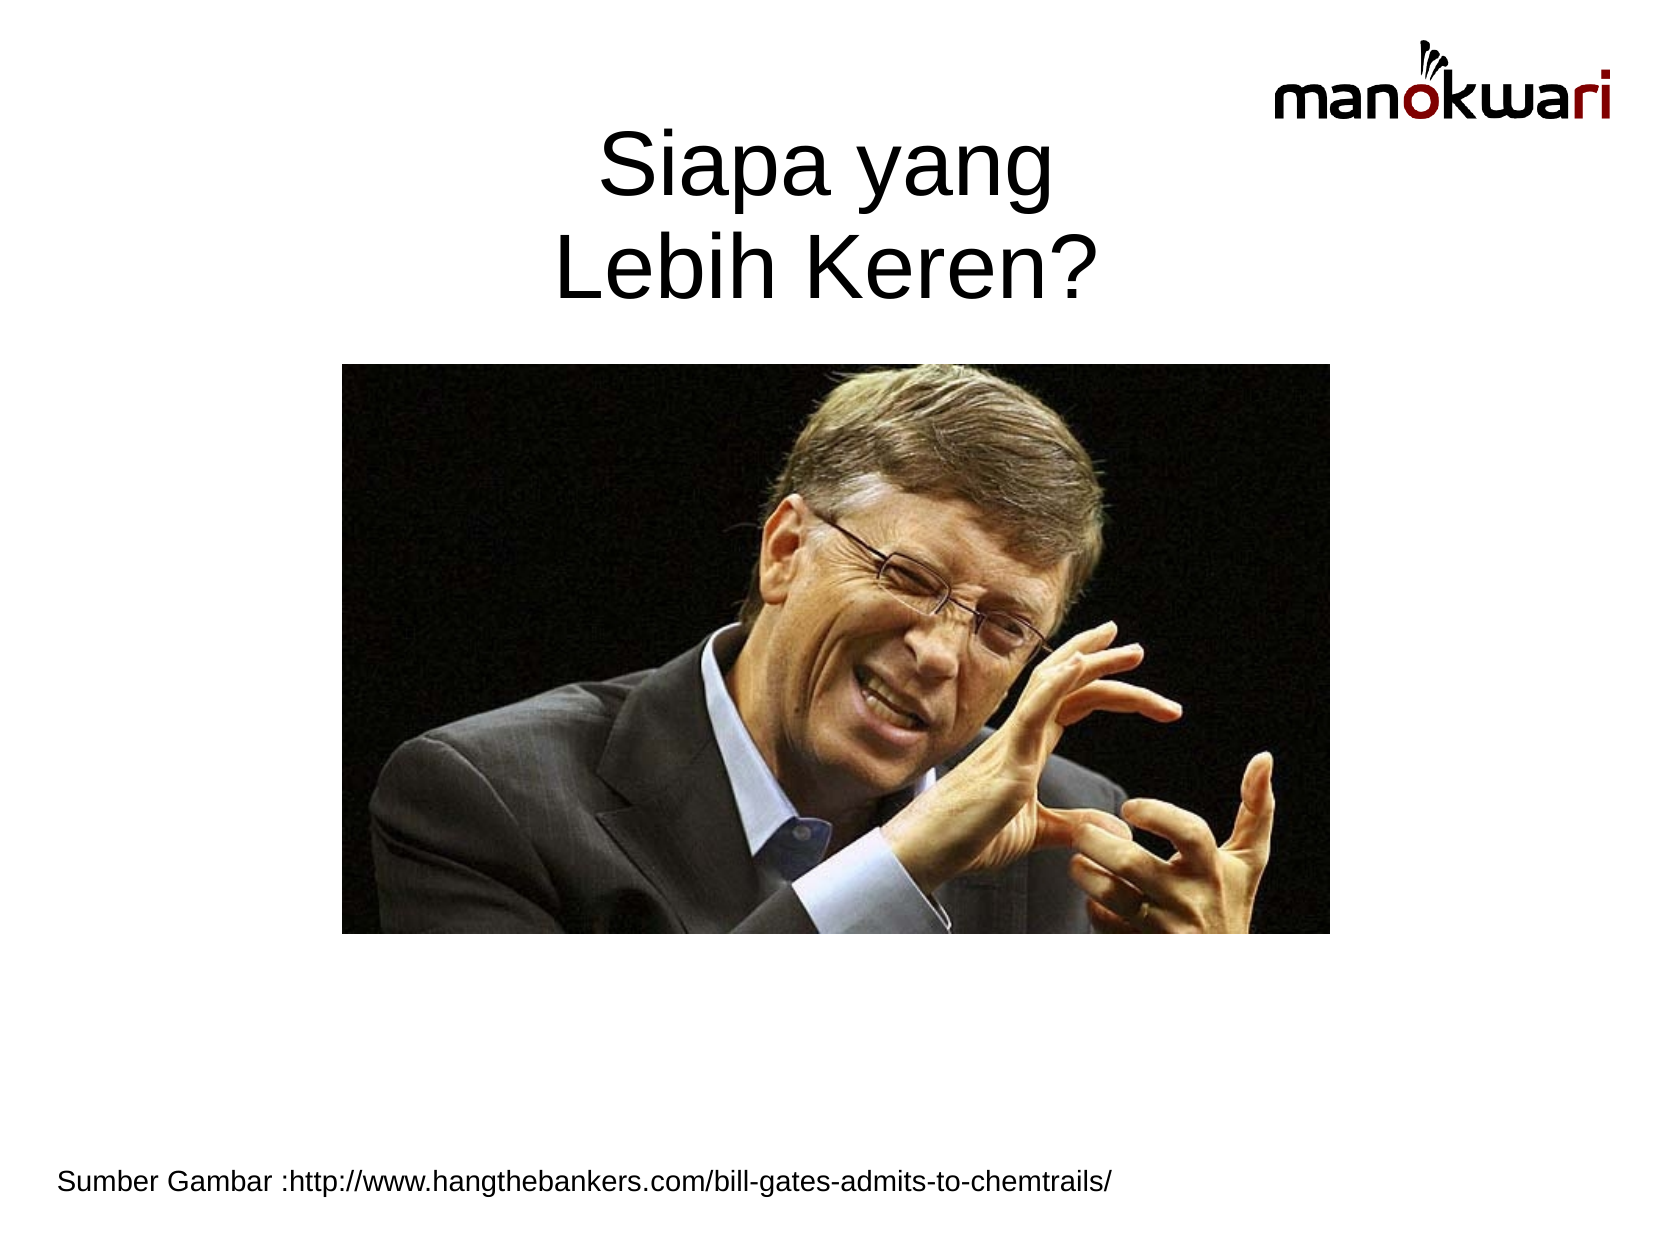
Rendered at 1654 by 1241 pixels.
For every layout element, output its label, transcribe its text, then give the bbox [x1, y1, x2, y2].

title Siapa yang Lebih Keren? [82, 111, 1571, 319]
picture [342, 364, 1330, 934]
text_box Sumber Gambar :http://www.hangthebankers.com/bill-gates-admits-to-chemtrails/ [42, 1157, 1123, 1205]
picture [1275, 40, 1610, 119]
